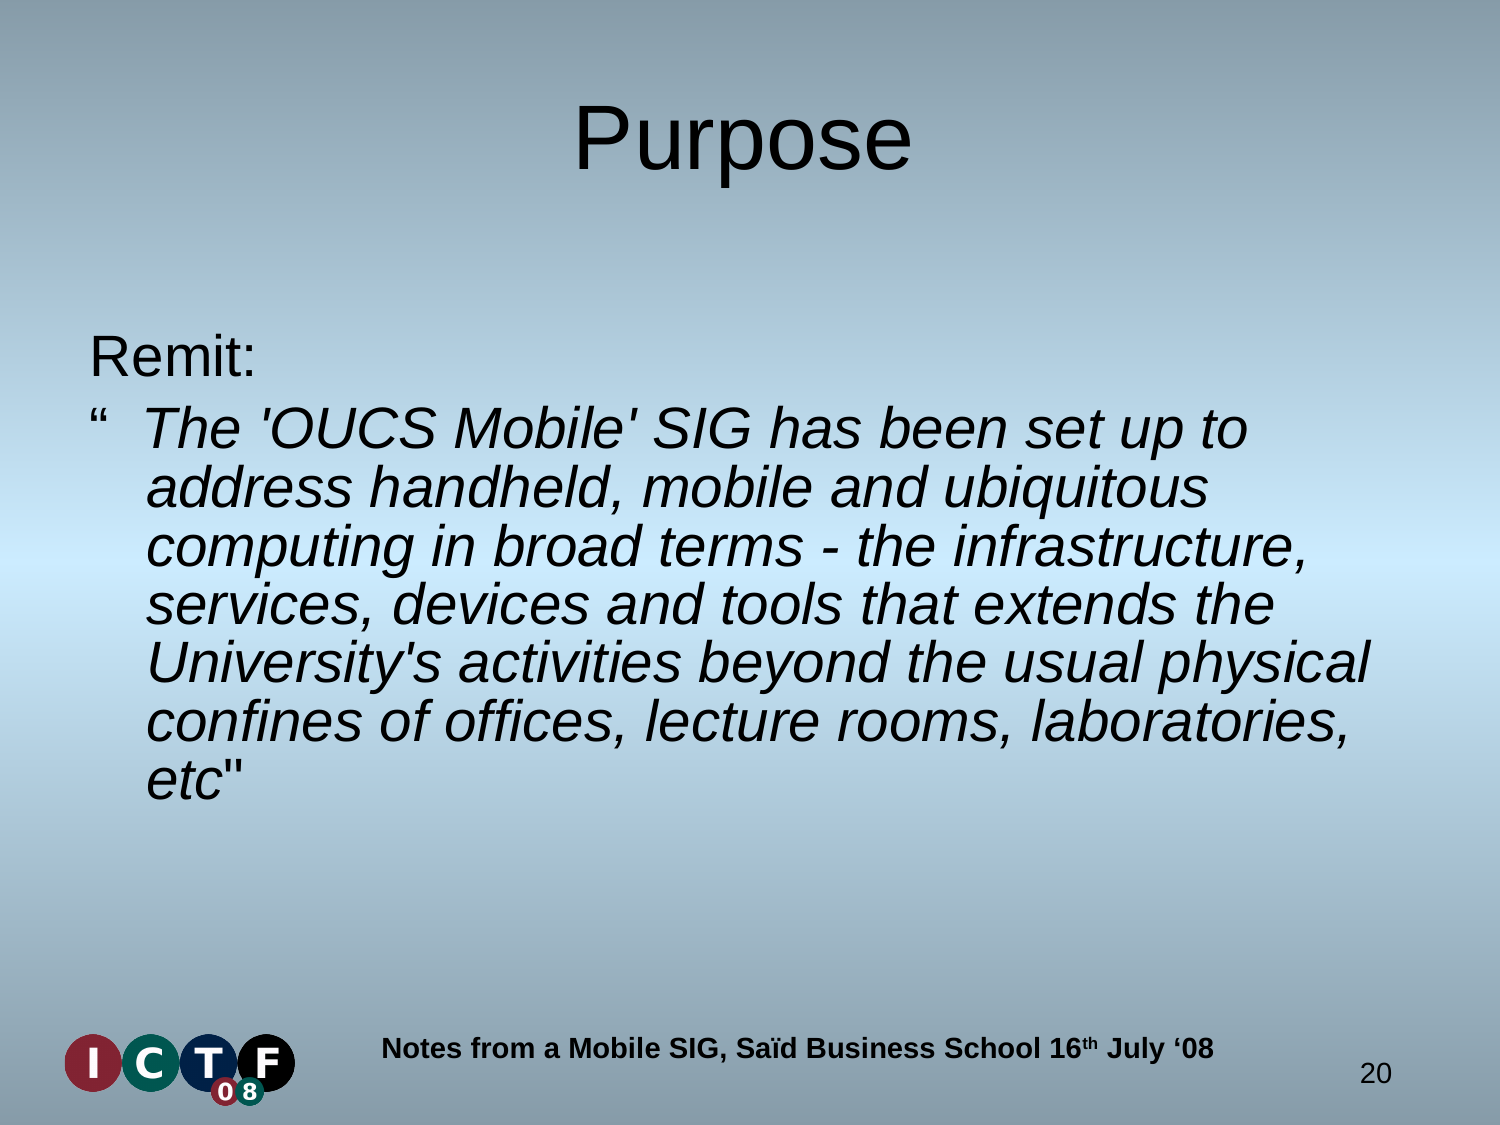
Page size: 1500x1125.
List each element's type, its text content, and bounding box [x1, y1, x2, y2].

picture [64, 1034, 295, 1106]
list Remit: “ The 'OUCS Mobile' SIG has been set up to address handheld, mobile and ubiquitous computing in broad terms - the infrastructure, services, devices and tools that extends the University's activities beyond the usual physical confines of offices, lecture rooms, laboratories, etc" [75, 321, 1426, 906]
title Purpose [230, 74, 1258, 201]
